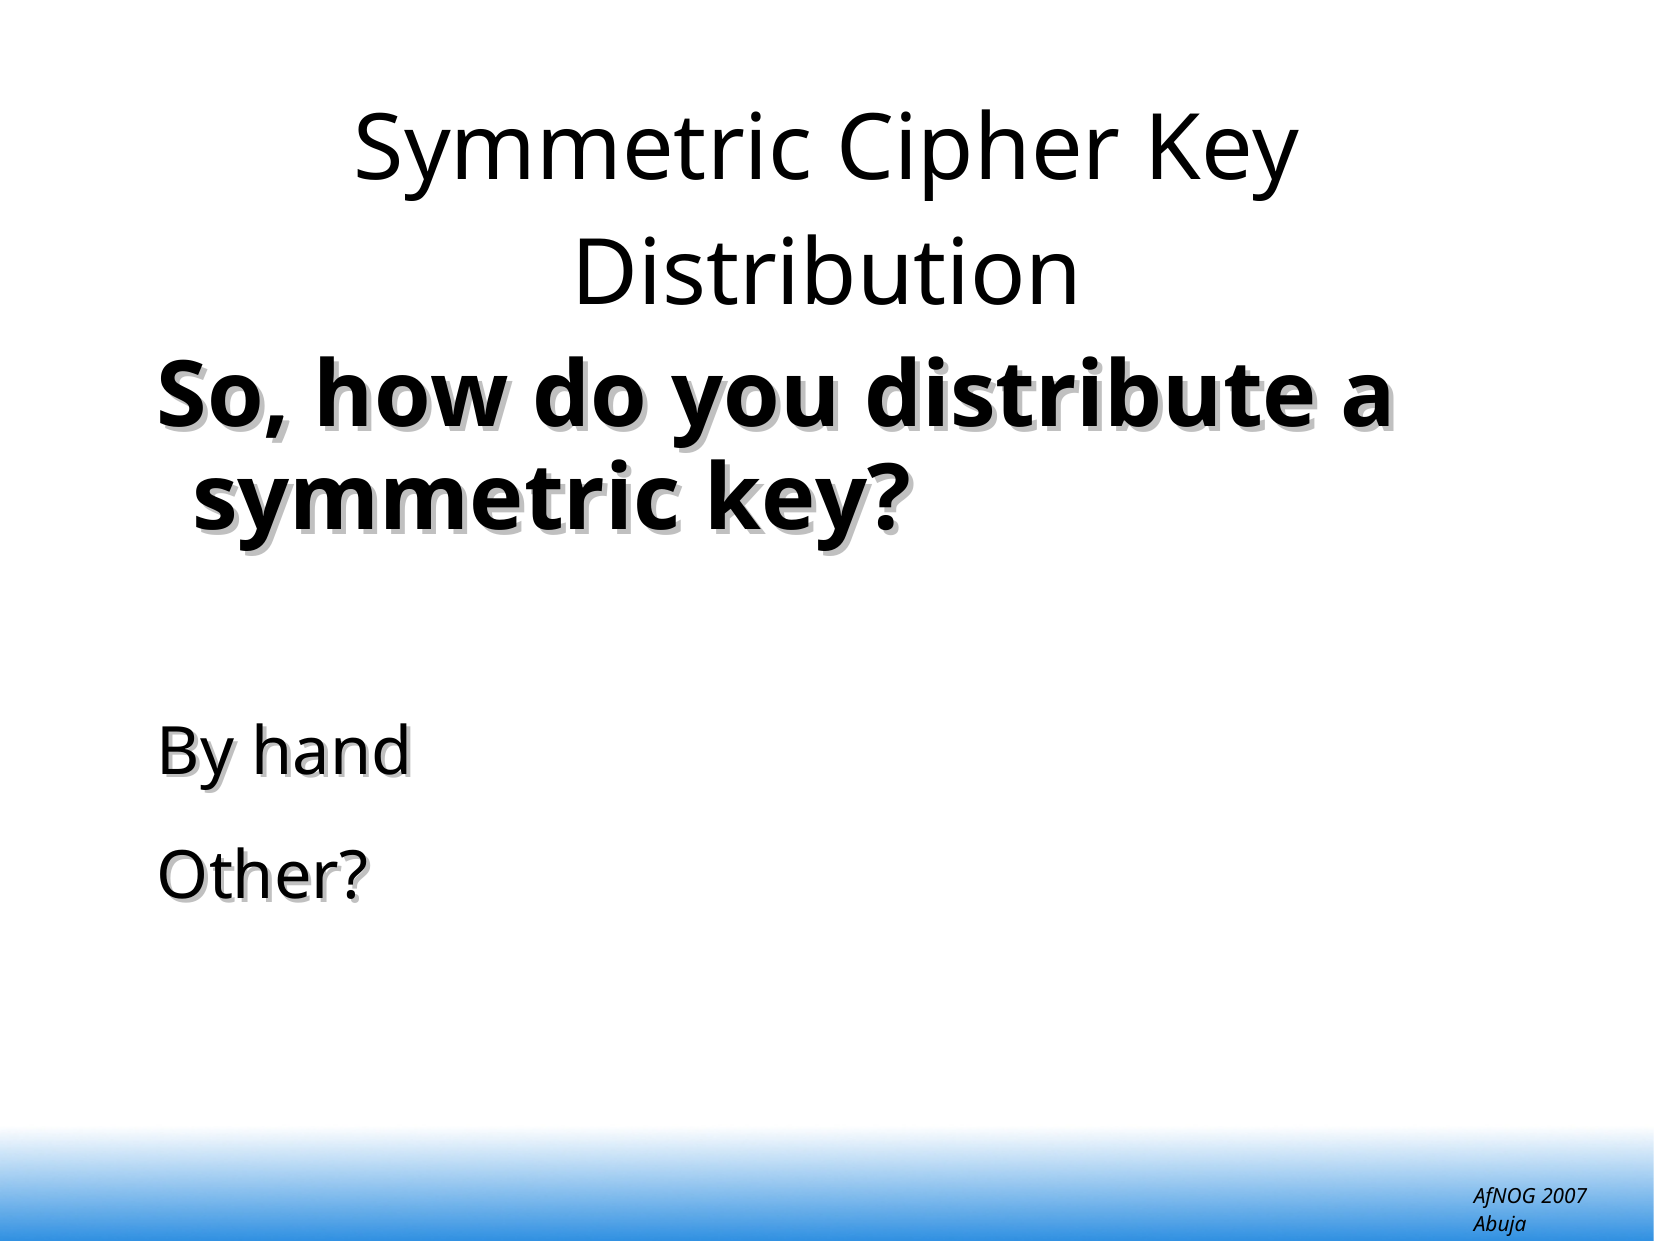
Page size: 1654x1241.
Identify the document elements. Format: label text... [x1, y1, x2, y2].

picture [0, 1124, 1654, 1241]
list So, how do you distribute a symmetric key? By hand Other? [121, 344, 1538, 1127]
title Symmetric Cipher Key Distribution [121, 101, 1534, 312]
